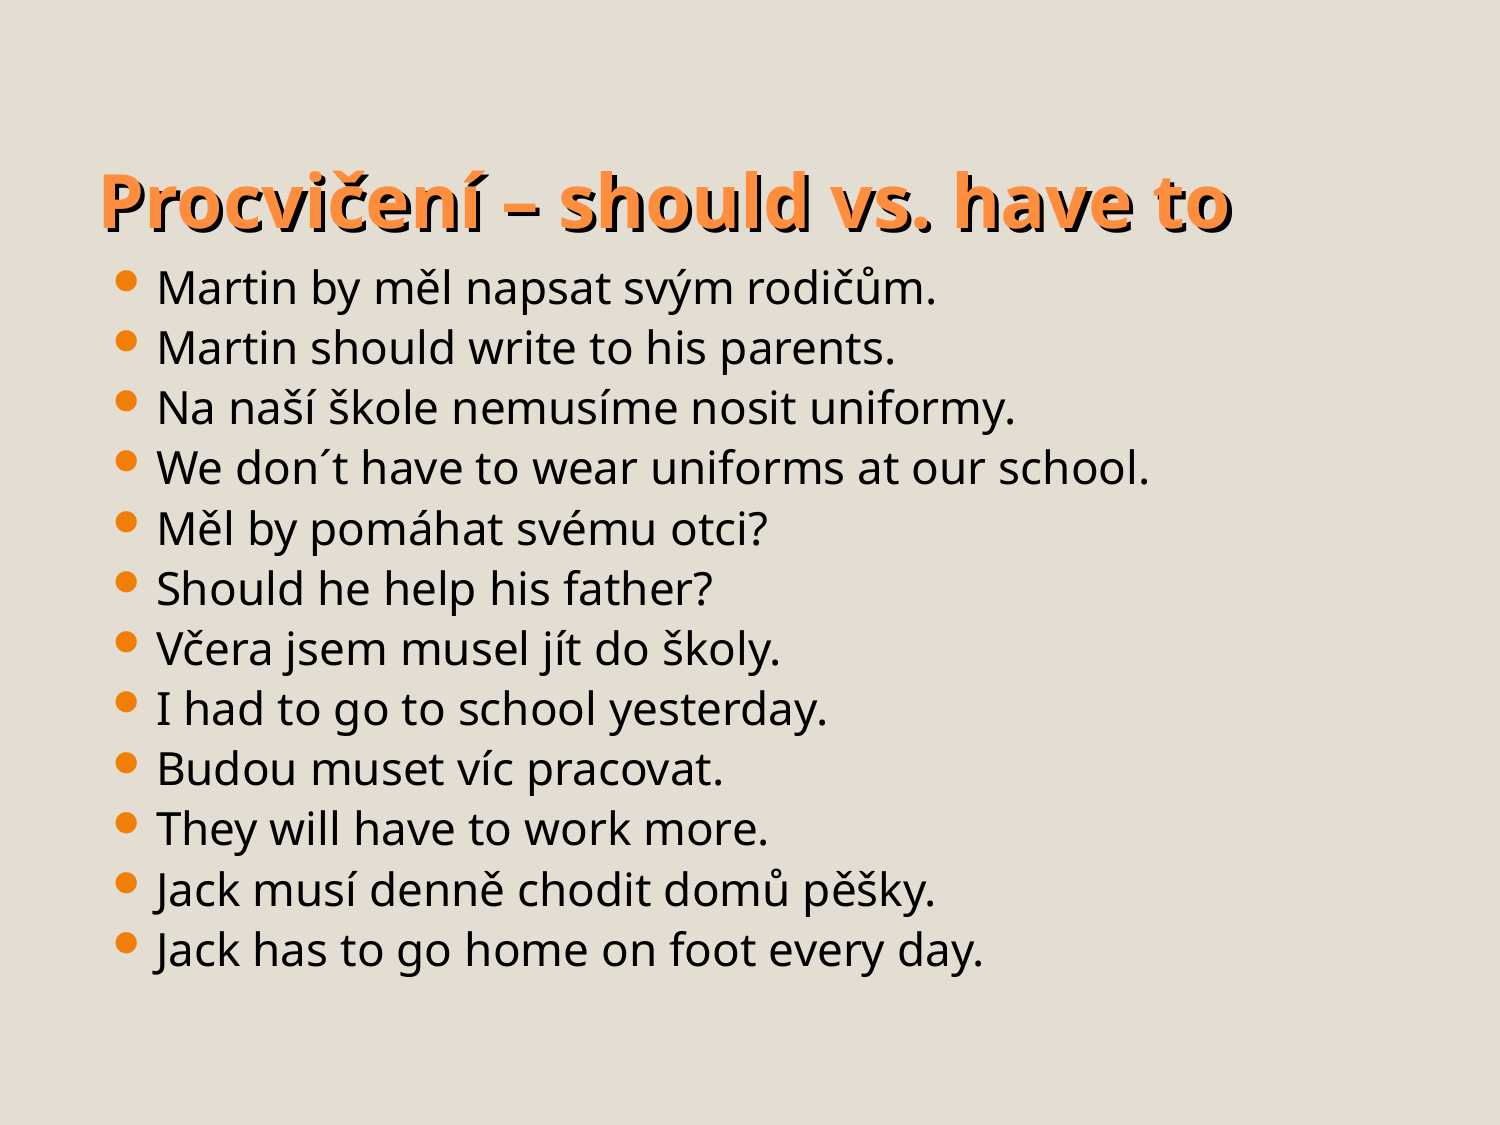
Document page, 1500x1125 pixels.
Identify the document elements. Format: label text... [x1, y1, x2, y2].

title Procvičení – should vs. have to [82, 78, 1426, 251]
list Martin by měl napsat svým rodičům. Martin should write to his parents. Na naší škole nemusíme nosit uniformy. We don´t have to wear uniforms at our school. Měl by pomáhat svému otci? Should he help his father? Včera jsem musel jít do školy. I had to go to school yesterday. Budou muset víc pracovat. They will have to work more. Jack musí denně chodit domů pěšky. Jack has to go home on foot every day. [82, 243, 1424, 983]
